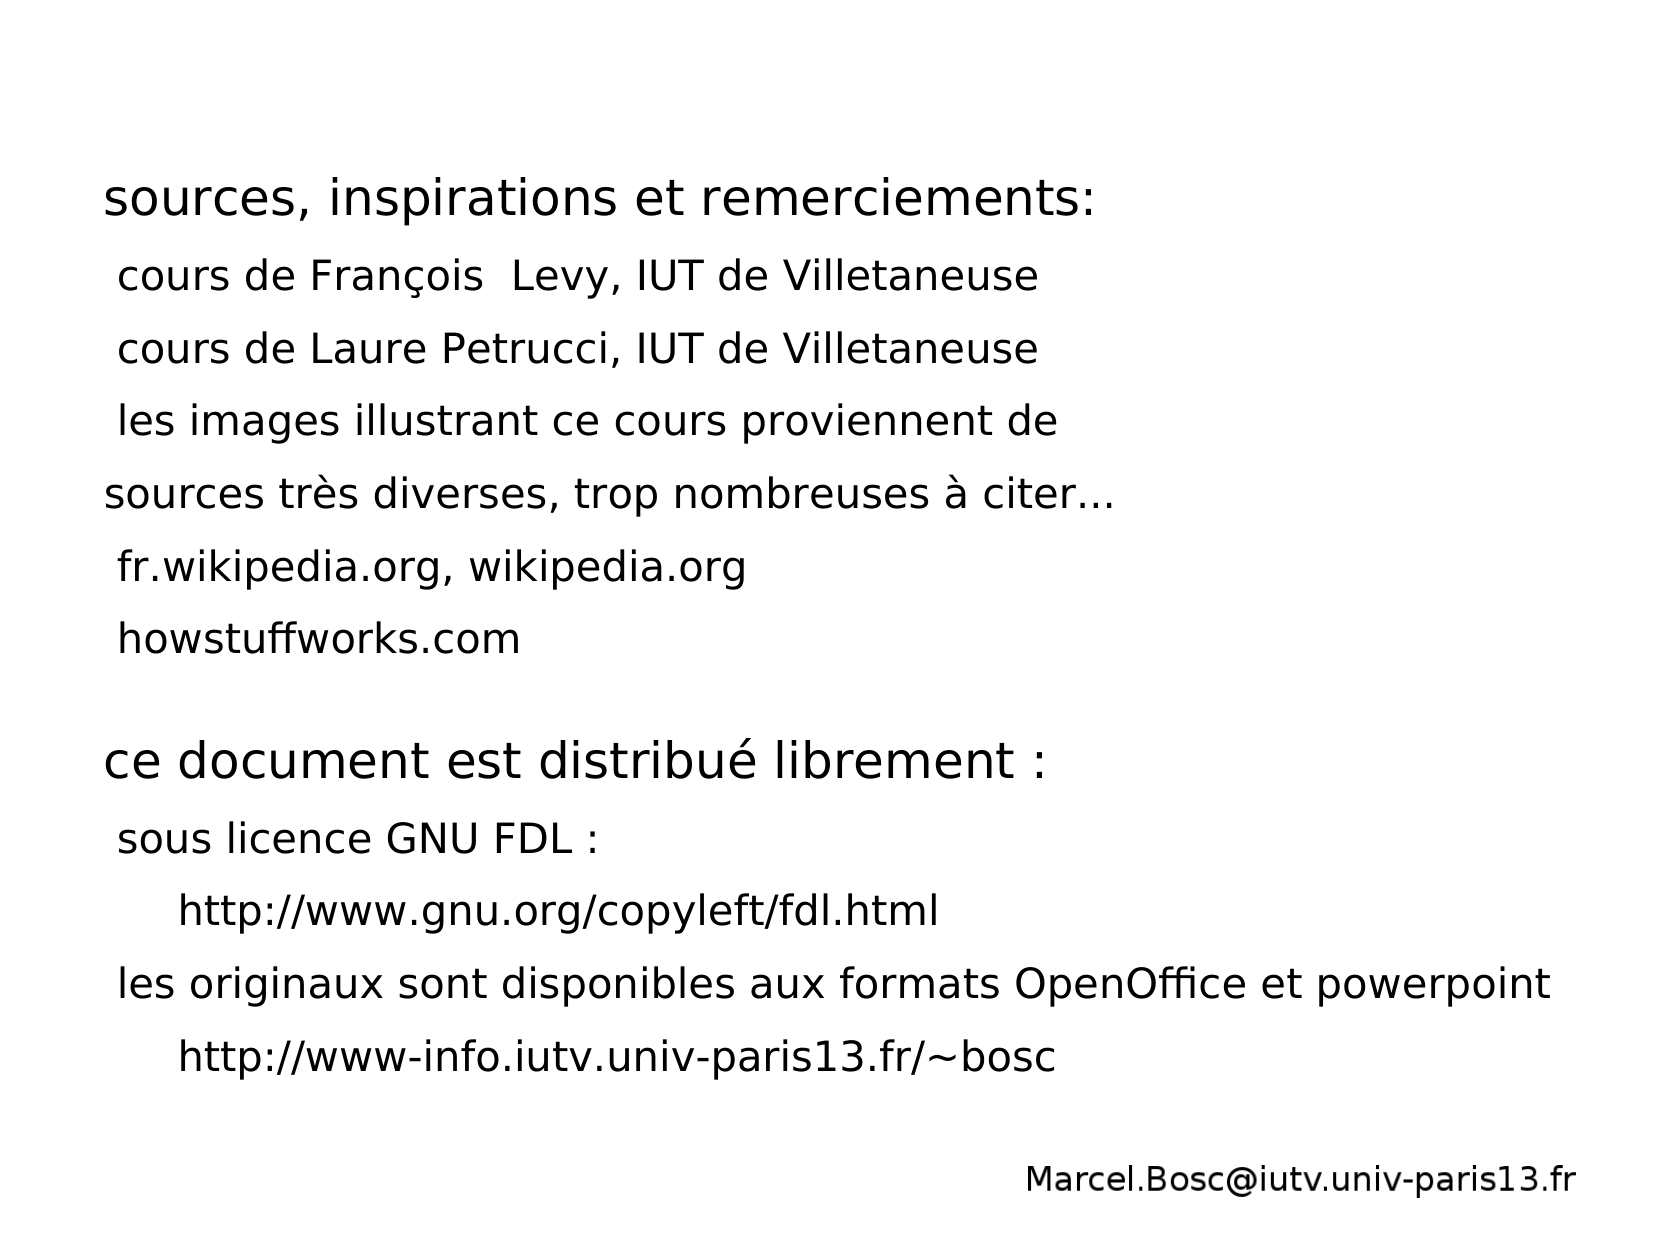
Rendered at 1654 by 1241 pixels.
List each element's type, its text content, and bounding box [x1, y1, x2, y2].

picture [1028, 1165, 1576, 1198]
text_box ce document est distribué librement : sous licence GNU FDL : http://www.gnu.org/copyleft/fdl.html les originaux sont disponibles aux formats OpenOffice et powerpoint http://www-info.iutv.univ-paris13.fr/~bosc [103, 702, 1654, 1052]
text_box sources, inspirations et remerciements: cours de François Levy, IUT de Villetaneuse cours de Laure Petrucci, IUT de Villetaneuse les images illustrant ce cours proviennent de sources très diverses, trop nombreuses à citer... fr.wikipedia.org, wikipedia.org howstuffworks.com [103, 140, 1231, 635]
